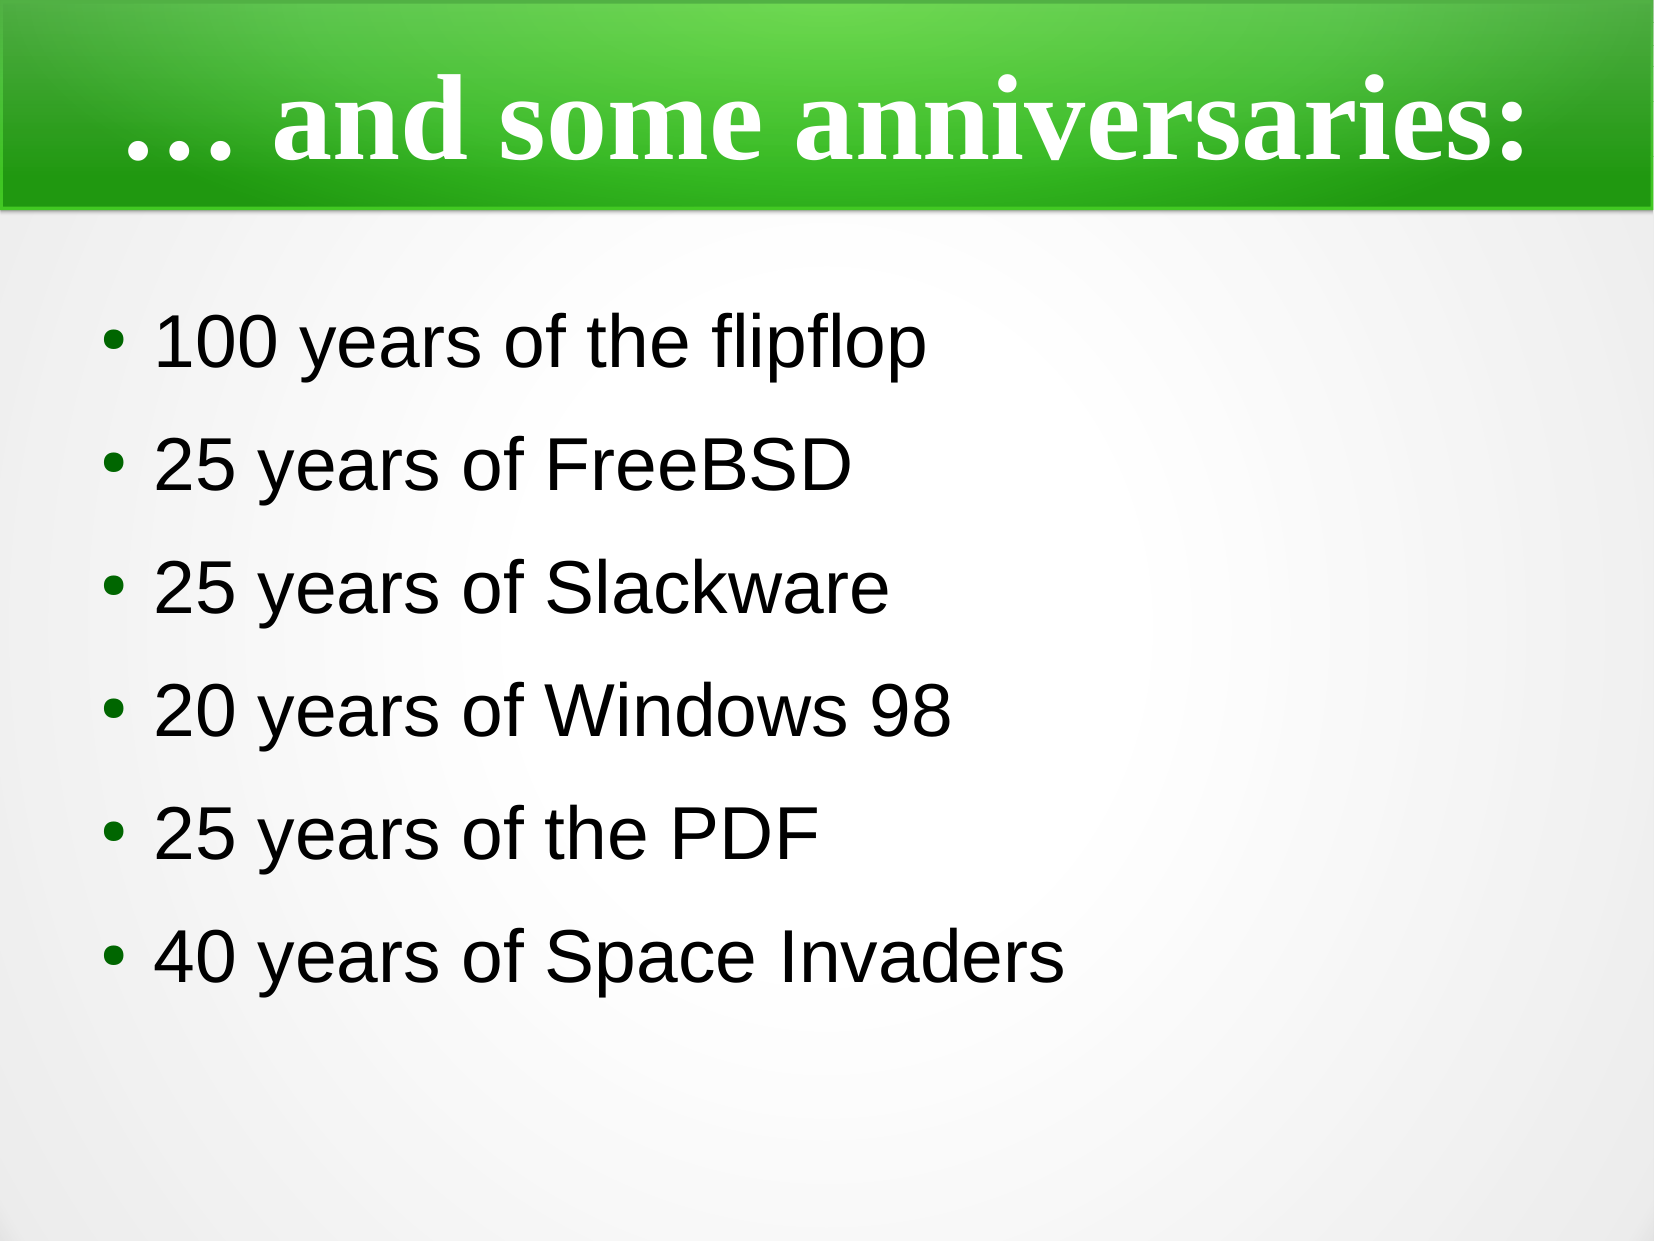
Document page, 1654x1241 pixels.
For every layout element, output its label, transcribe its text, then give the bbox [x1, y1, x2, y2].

title … and some anniversaries: [82, 28, 1571, 208]
list 100 years of the flipflop 25 years of FreeBSD 25 years of Slackware 20 years of Windows 98 25 years of the PDF 40 years of Space Invaders [82, 299, 1571, 1019]
